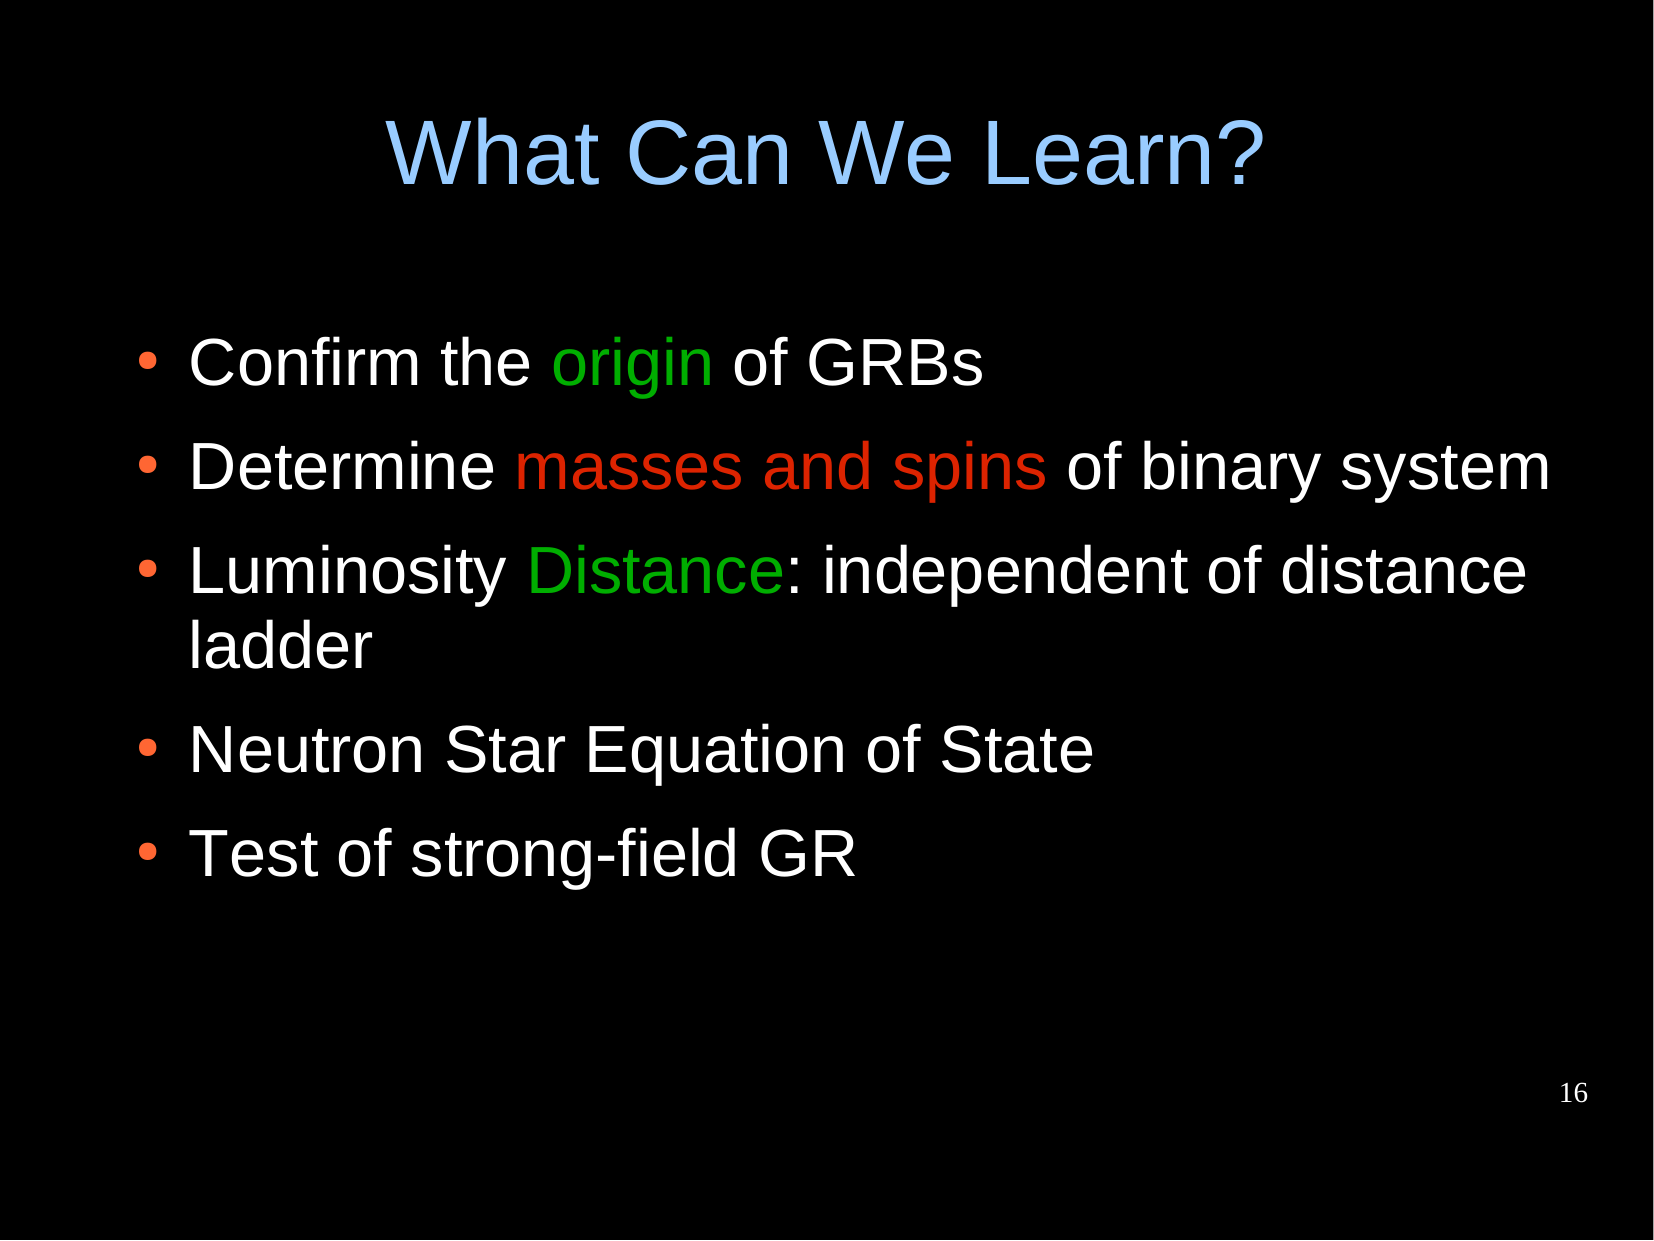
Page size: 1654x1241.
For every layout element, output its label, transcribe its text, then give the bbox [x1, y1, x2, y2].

list Confirm the origin of GRBs Determine masses and spins of binary system Luminosity Distance: independent of distance ladder Neutron Star Equation of State Test of strong-field GR [118, 324, 1571, 1144]
title What Can We Learn? [82, 49, 1571, 257]
